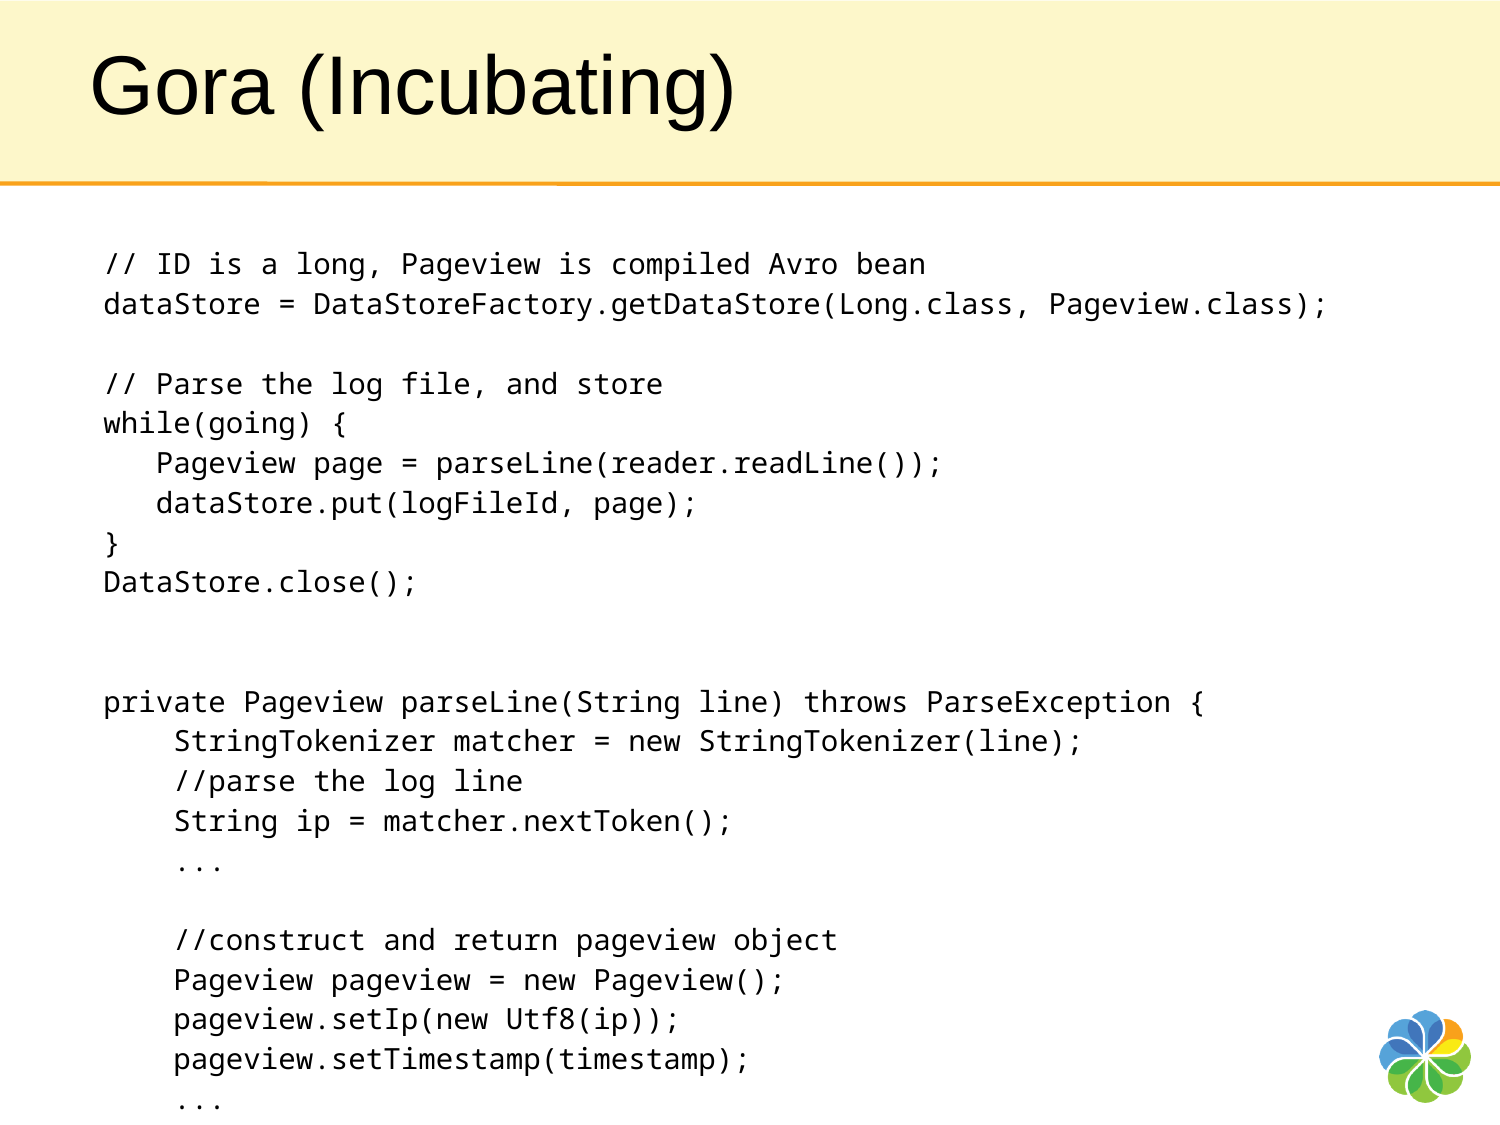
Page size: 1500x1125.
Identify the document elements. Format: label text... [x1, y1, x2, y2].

text_box // ID is a long, Pageview is compiled Avro bean dataStore = DataStoreFactory.getDataStore(Long.class, Pageview.class); // Parse the log file, and store while(going) { Pageview page = parseLine(reader.readLine()); dataStore.put(logFileId, page); } DataStore.close(); private Pageview parseLine(String line) throws ParseException { StringTokenizer matcher = new StringTokenizer(line); //parse the log line String ip = matcher.nextToken(); ... //construct and return pageview object Pageview pageview = new Pageview(); pageview.setIp(new Utf8(ip)); pageview.setTimestamp(timestamp); ... return pageview; } [88, 236, 1388, 1125]
title Gora (Incubating) [75, 24, 1425, 163]
picture [1388, 1010, 1471, 1103]
